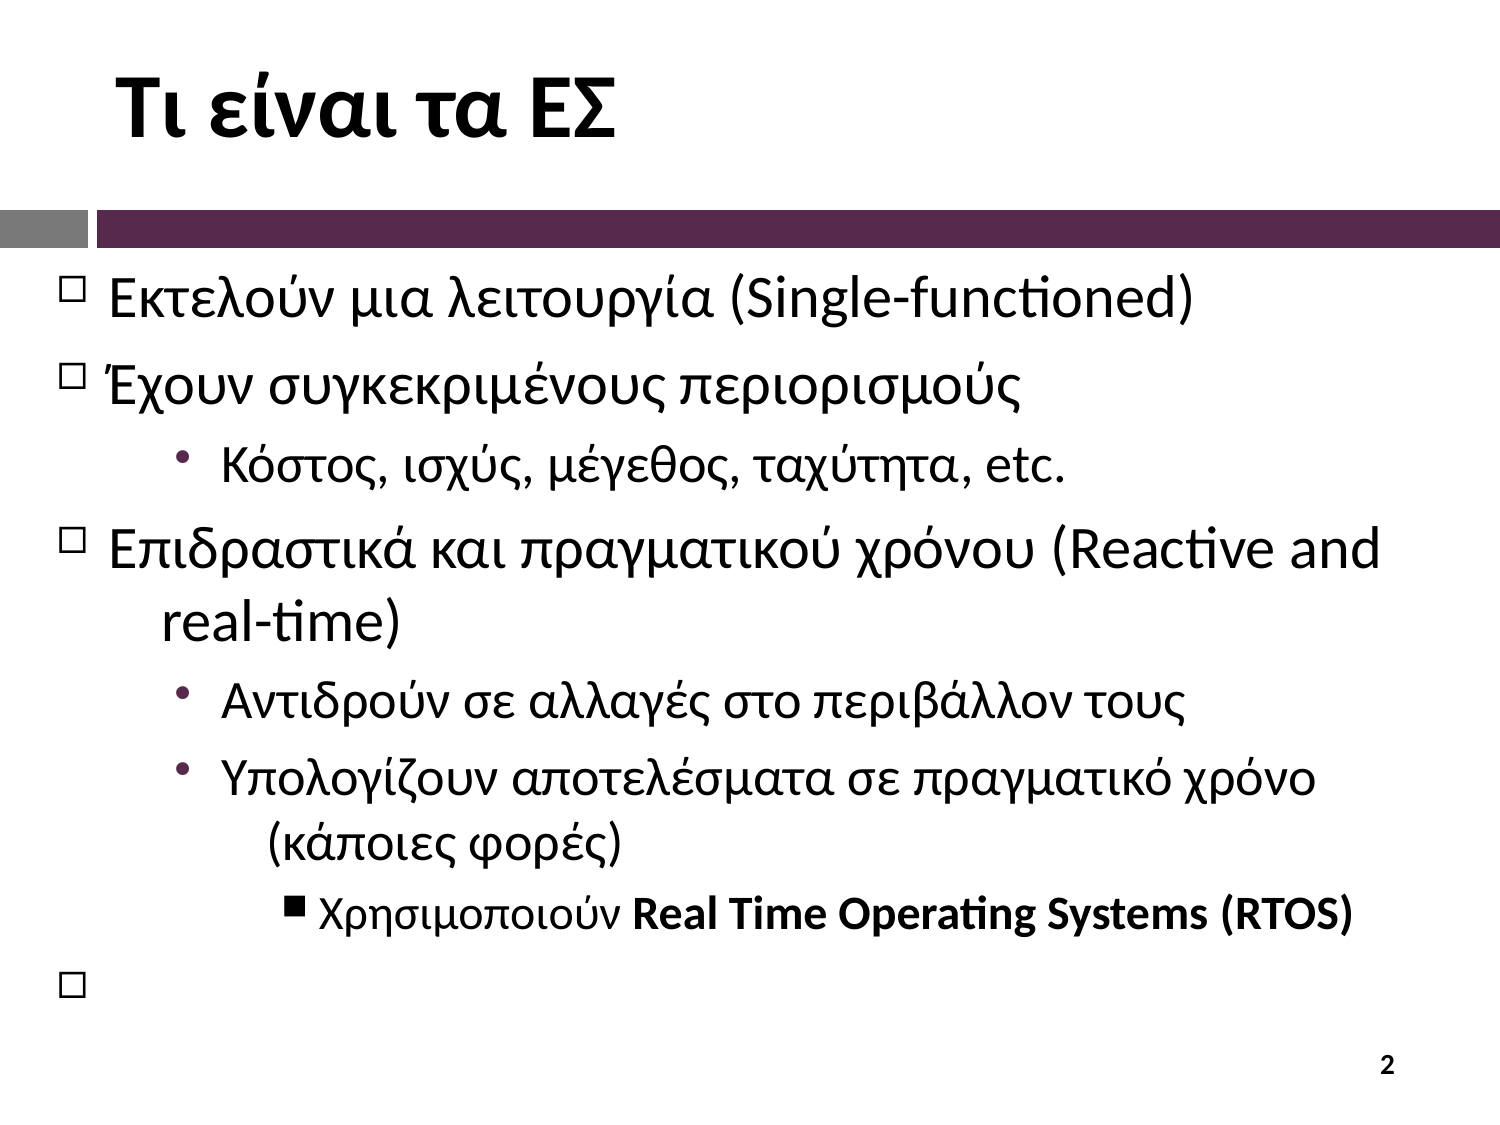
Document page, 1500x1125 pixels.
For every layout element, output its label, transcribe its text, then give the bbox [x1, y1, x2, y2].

title Τι είναι τα ΕΣ [100, 19, 1438, 182]
text_box [1312, 1025, 1463, 1101]
list Εκτελούν μια λειτουργία (Single-functioned) Έχουν συγκεκριμένους περιορισμούς Κόστος, ισχύς, μέγεθος, ταχύτητα, etc. Επιδραστικά και πραγματικού χρόνου (Reactive and real-time) Αντιδρούν σε αλλαγές στο περιβάλλον τους Υπολογίζουν αποτελέσματα σε πραγματικό χρόνο (κάποιες φορές) Χρησιμοποιούν Real Time Operating Systems (RTOS) [41, 249, 1483, 988]
